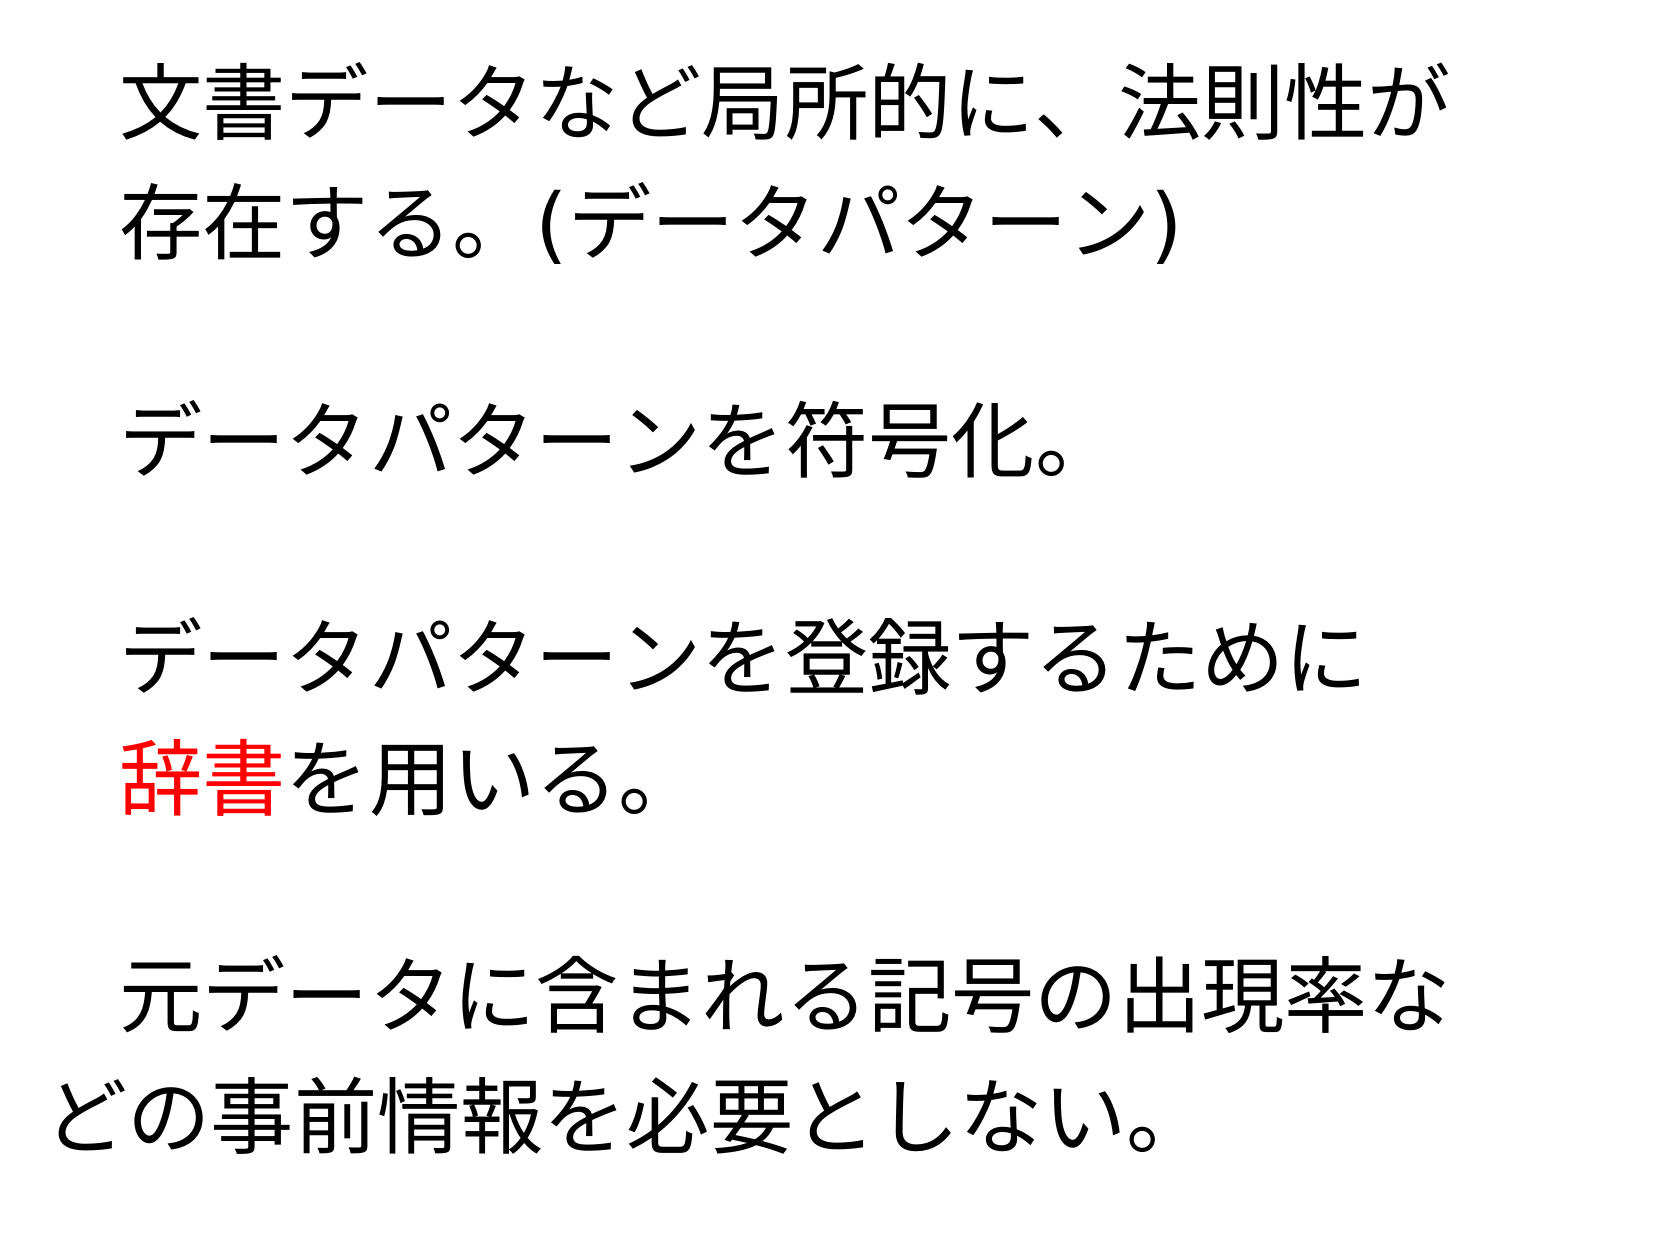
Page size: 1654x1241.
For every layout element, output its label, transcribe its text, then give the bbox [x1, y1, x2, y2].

text_box 文書データなど局所的に、法則性が 存在する。(データパターン) データパターンを符号化。 データパターンを登録するために 辞書を用いる。 元データに含まれる記号の出現率な どの事前情報を必要としない。 元データの種類にかかわらず、デー タ長が長くなればなるほど、より高 い圧縮効果が期待できる。 [29, 29, 1595, 1241]
